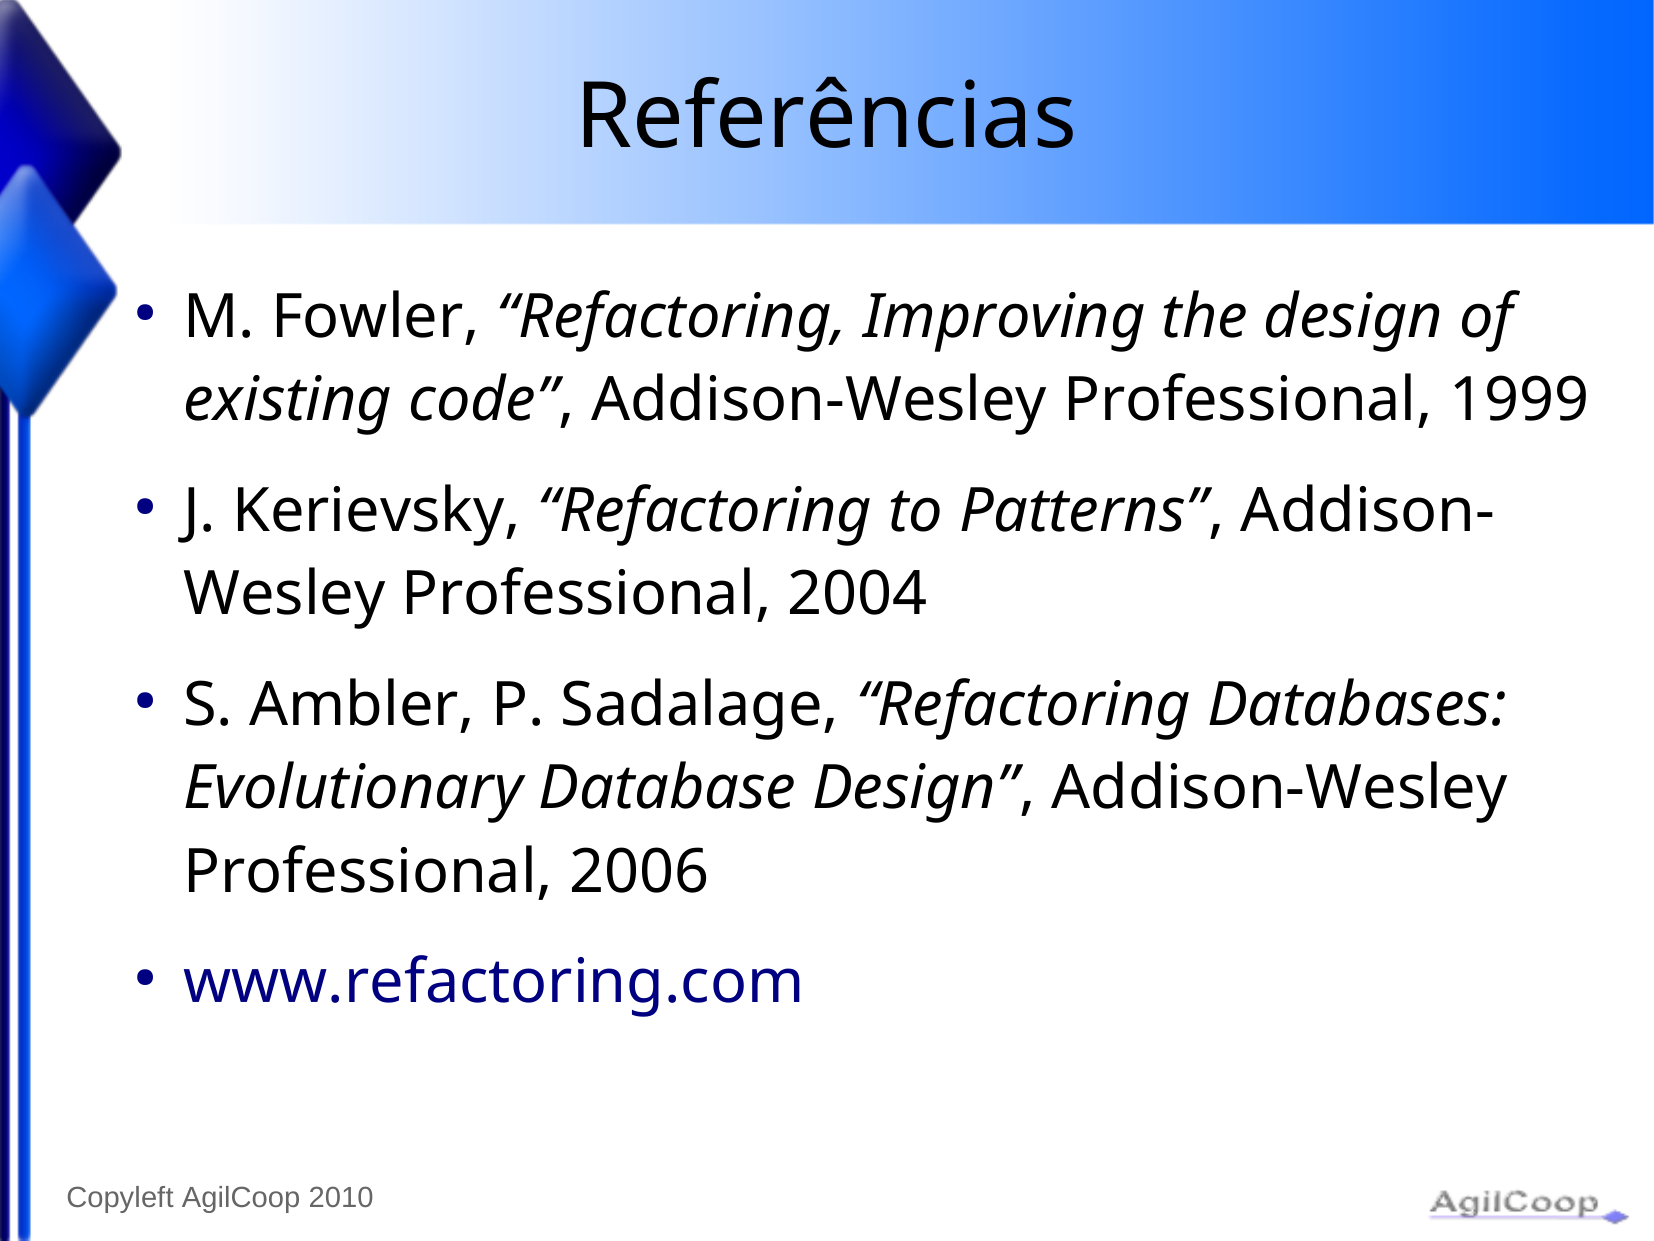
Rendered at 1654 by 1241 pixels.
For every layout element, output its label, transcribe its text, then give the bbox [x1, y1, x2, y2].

picture [0, 0, 1654, 1241]
title Referências [82, 8, 1571, 216]
list M. Fowler, “Refactoring, Improving the design of existing code”, Addison-Wesley Professional, 1999 J. Kerievsky, “Refactoring to Patterns”, Addison-Wesley Professional, 2004 S. Ambler, P. Sadalage, “Refactoring Databases: Evolutionary Database Design”, Addison-Wesley Professional, 2006 www.refactoring.com [118, 271, 1607, 1108]
